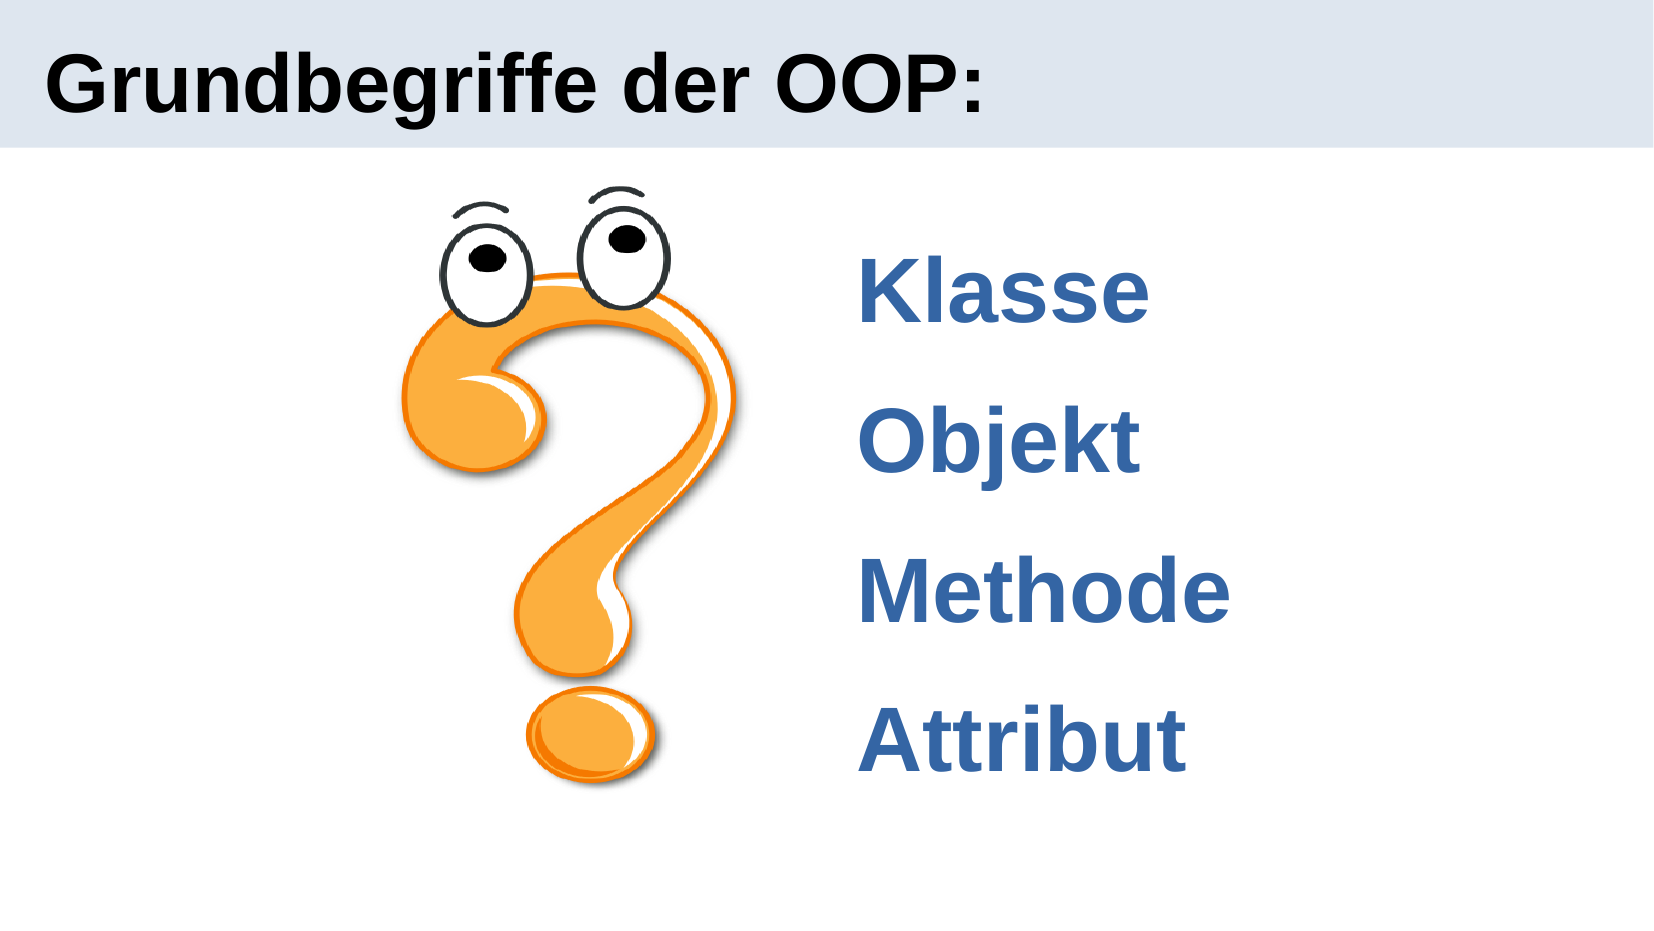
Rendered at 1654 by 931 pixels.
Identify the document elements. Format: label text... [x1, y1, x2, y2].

text_box Grundbegriffe der OOP: Klasse Objekt Methode Attribut [29, 29, 1249, 799]
picture [88, 177, 1052, 807]
